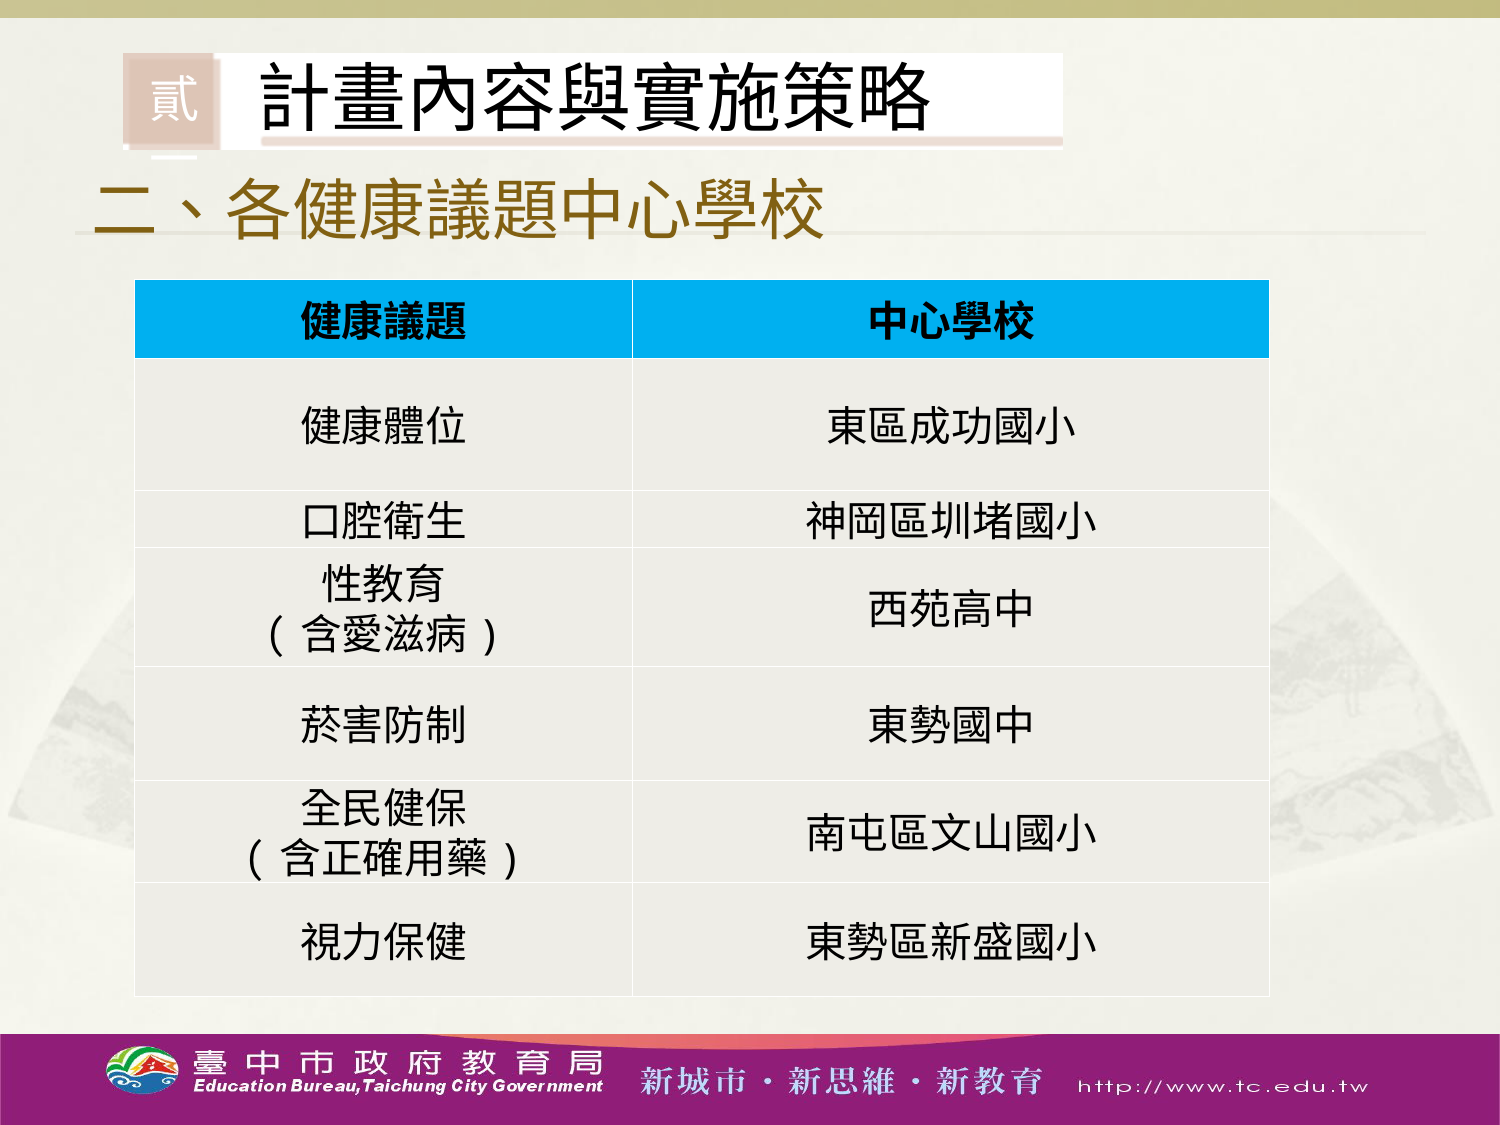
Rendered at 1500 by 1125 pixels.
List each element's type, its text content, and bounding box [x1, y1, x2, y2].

table_cell 東區成功國小 [633, 359, 1269, 490]
table_cell 南屯區文山國小 [633, 781, 1269, 882]
text_box 計畫內容與實施策略 [242, 42, 1377, 149]
text_box 貳一 [134, 60, 199, 196]
table_header 健康議題 [135, 280, 632, 358]
table_cell 東勢區新盛國小 [633, 883, 1269, 996]
table_cell 東勢國中 [633, 667, 1269, 780]
table_cell 神岡區圳堵國小 [633, 491, 1269, 547]
list 二、各健康議題中心學校 [76, 160, 1459, 1024]
table_cell 全民健保 (含正確用藥) [135, 781, 632, 882]
table_cell 性教育 (含愛滋病) [135, 548, 632, 666]
table_cell 視力保健 [135, 883, 632, 996]
table_cell 西苑高中 [633, 548, 1269, 666]
table_cell 口腔衛生 [135, 491, 632, 547]
table_header 中心學校 [633, 280, 1269, 358]
table_cell 菸害防制 [135, 667, 632, 780]
picture [0, 18, 1500, 1125]
table_cell 健康體位 [135, 359, 632, 490]
